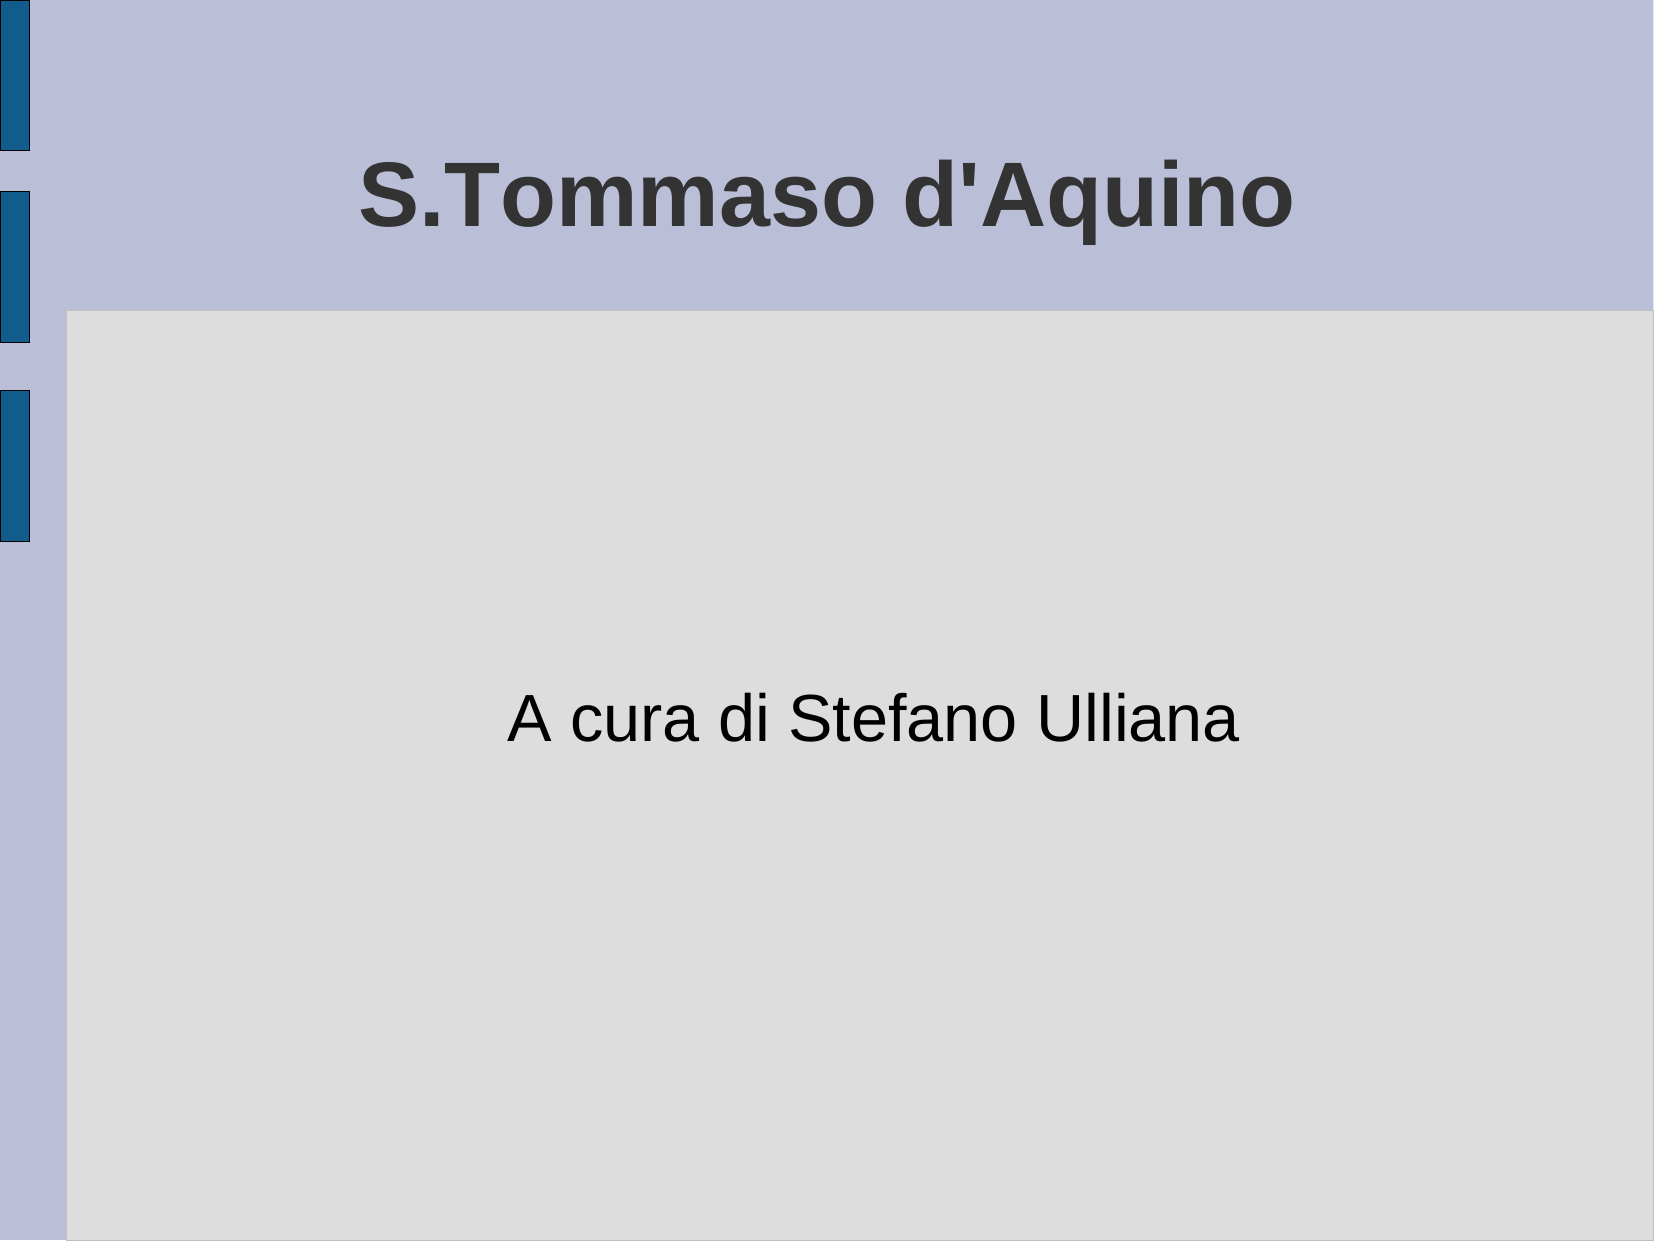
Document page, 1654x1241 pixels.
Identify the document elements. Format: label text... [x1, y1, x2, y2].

title S.Tommaso d'Aquino [121, 91, 1534, 299]
subtitle A cura di Stefano Ulliana [178, 364, 1570, 1147]
